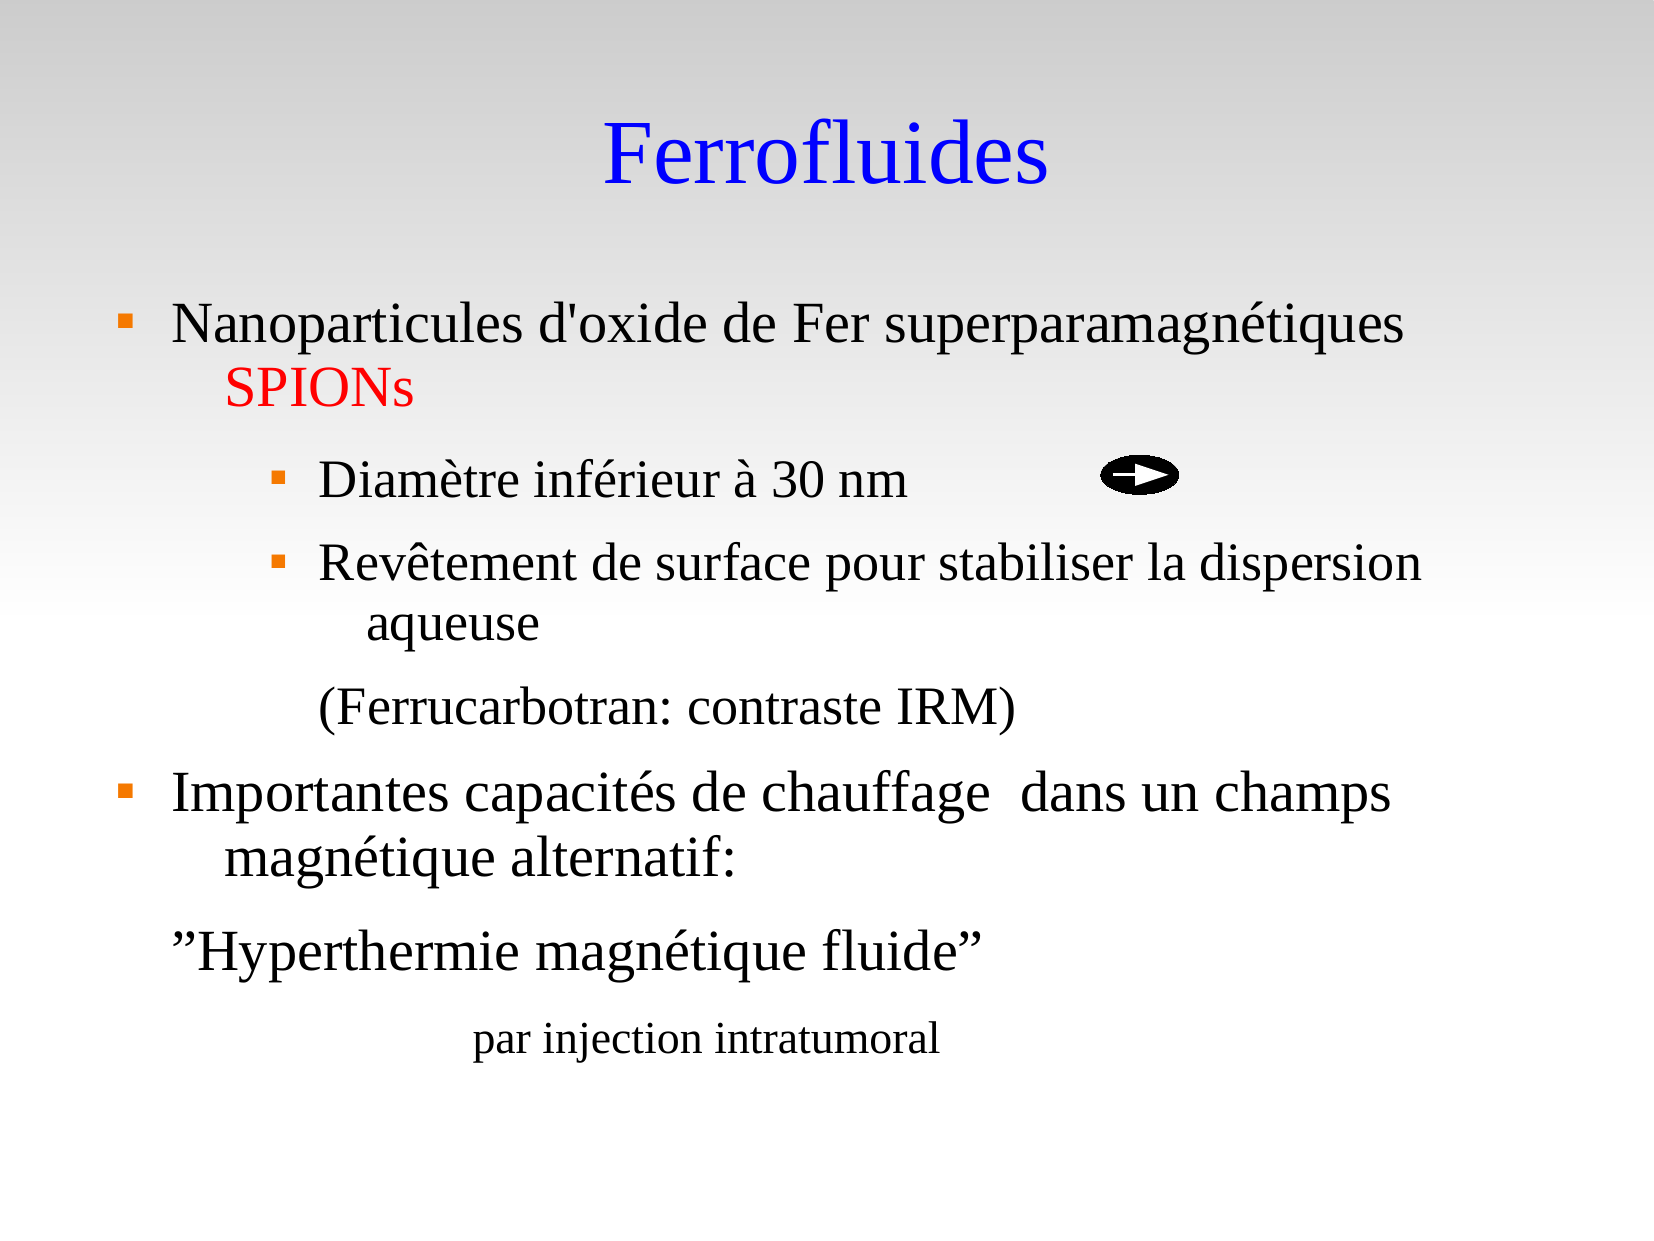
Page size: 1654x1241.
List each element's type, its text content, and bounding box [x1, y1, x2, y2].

text_box [1100, 455, 1179, 495]
list Nanoparticules d'oxide de Fer superparamagnétiques SPIONs Diamètre inférieur à 30 nm Revêtement de surface pour stabiliser la dispersion aqueuse (Ferrucarbotran: contraste IRM) Importantes capacités de chauffage dans un champs magnétique alternatif: ”Hyperthermie magnétique fluide” par injection intratumoral [82, 290, 1571, 1120]
title Ferrofluides [82, 56, 1571, 250]
